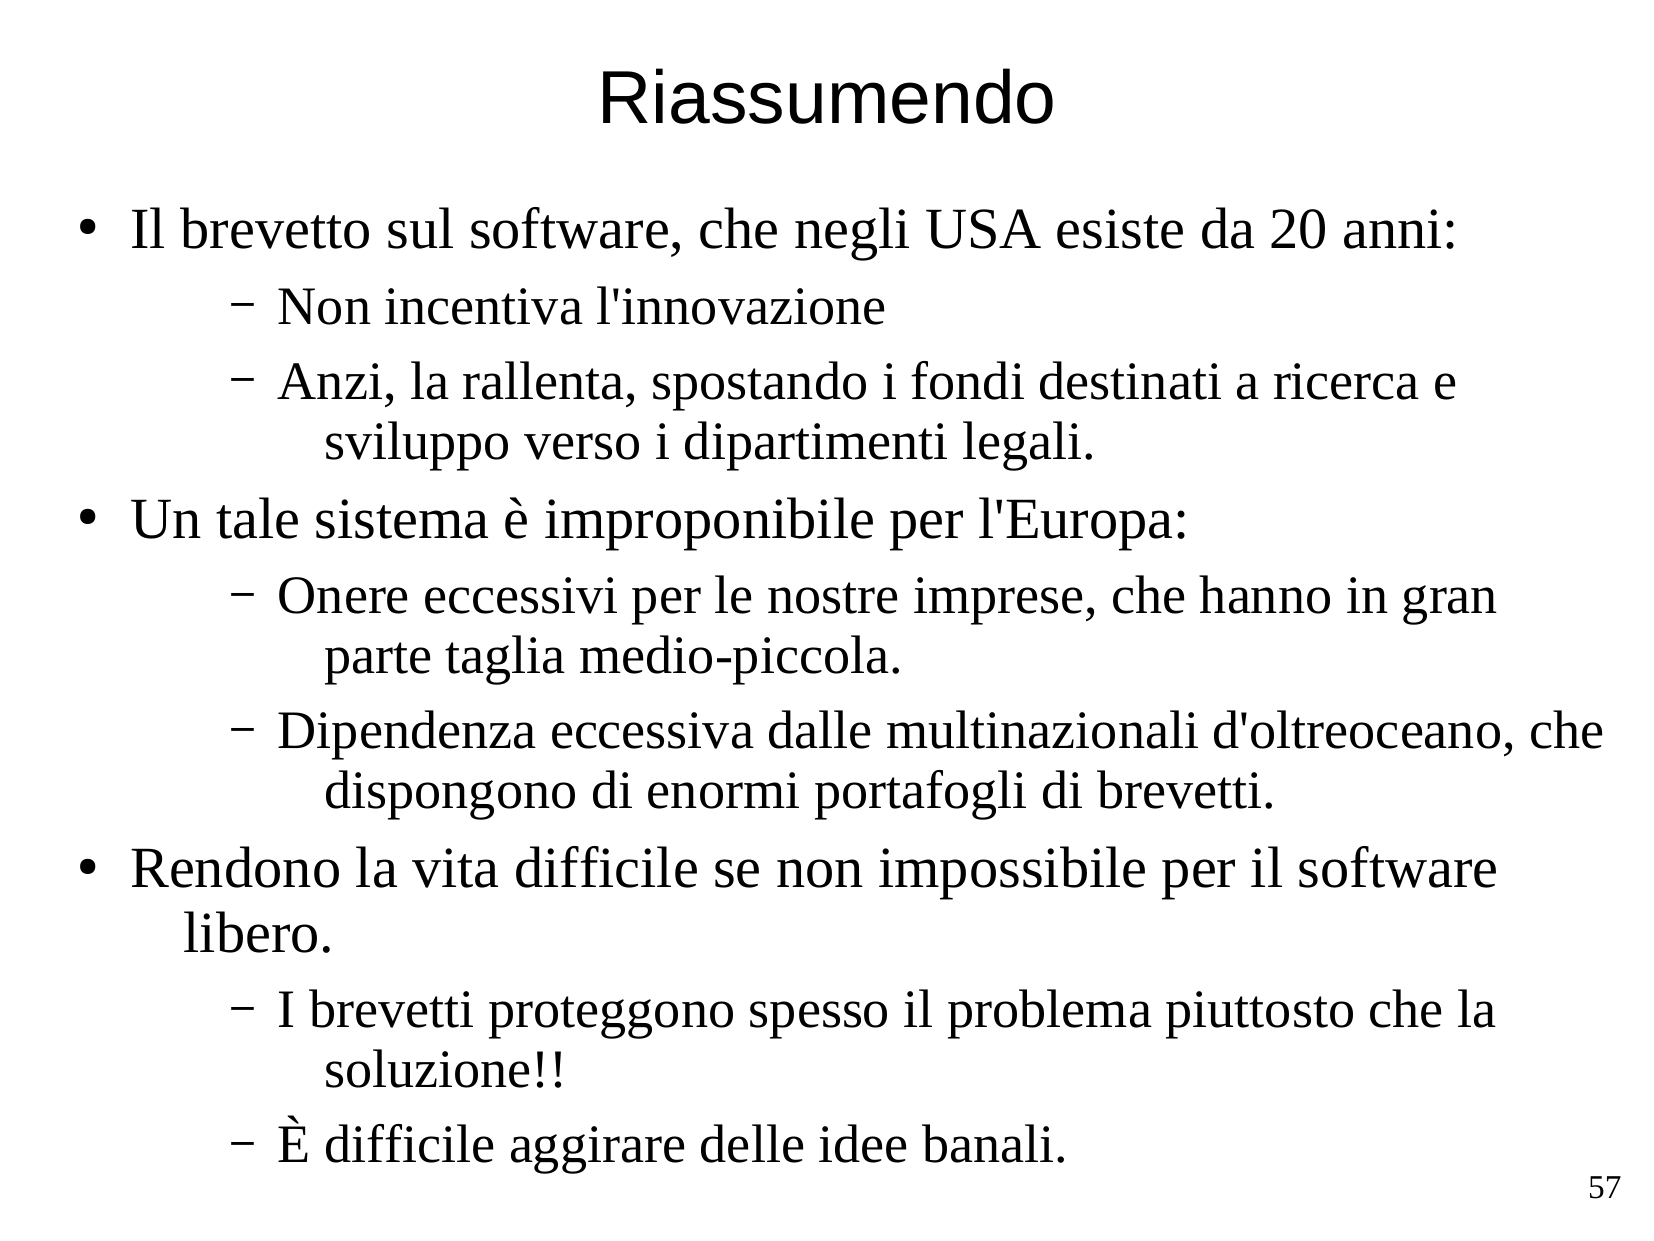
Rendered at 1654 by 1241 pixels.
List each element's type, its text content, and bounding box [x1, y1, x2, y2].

title Riassumendo [37, 30, 1617, 166]
list Il brevetto sul software, che negli USA esiste da 20 anni: Non incentiva l'innovazione Anzi, la rallenta, spostando i fondi destinati a ricerca e sviluppo verso i dipartimenti legali. Un tale sistema è improponibile per l'Europa: Onere eccessivi per le nostre imprese, che hanno in gran parte taglia medio-piccola. Dipendenza eccessiva dalle multinazionali d'oltreoceano, che dispongono di enormi portafogli di brevetti. Rendono la vita difficile se non impossibile per il software libero. I brevetti proteggono spesso il problema piuttosto che la soluzione!! È difficile aggirare delle idee banali. [42, 196, 1612, 1187]
